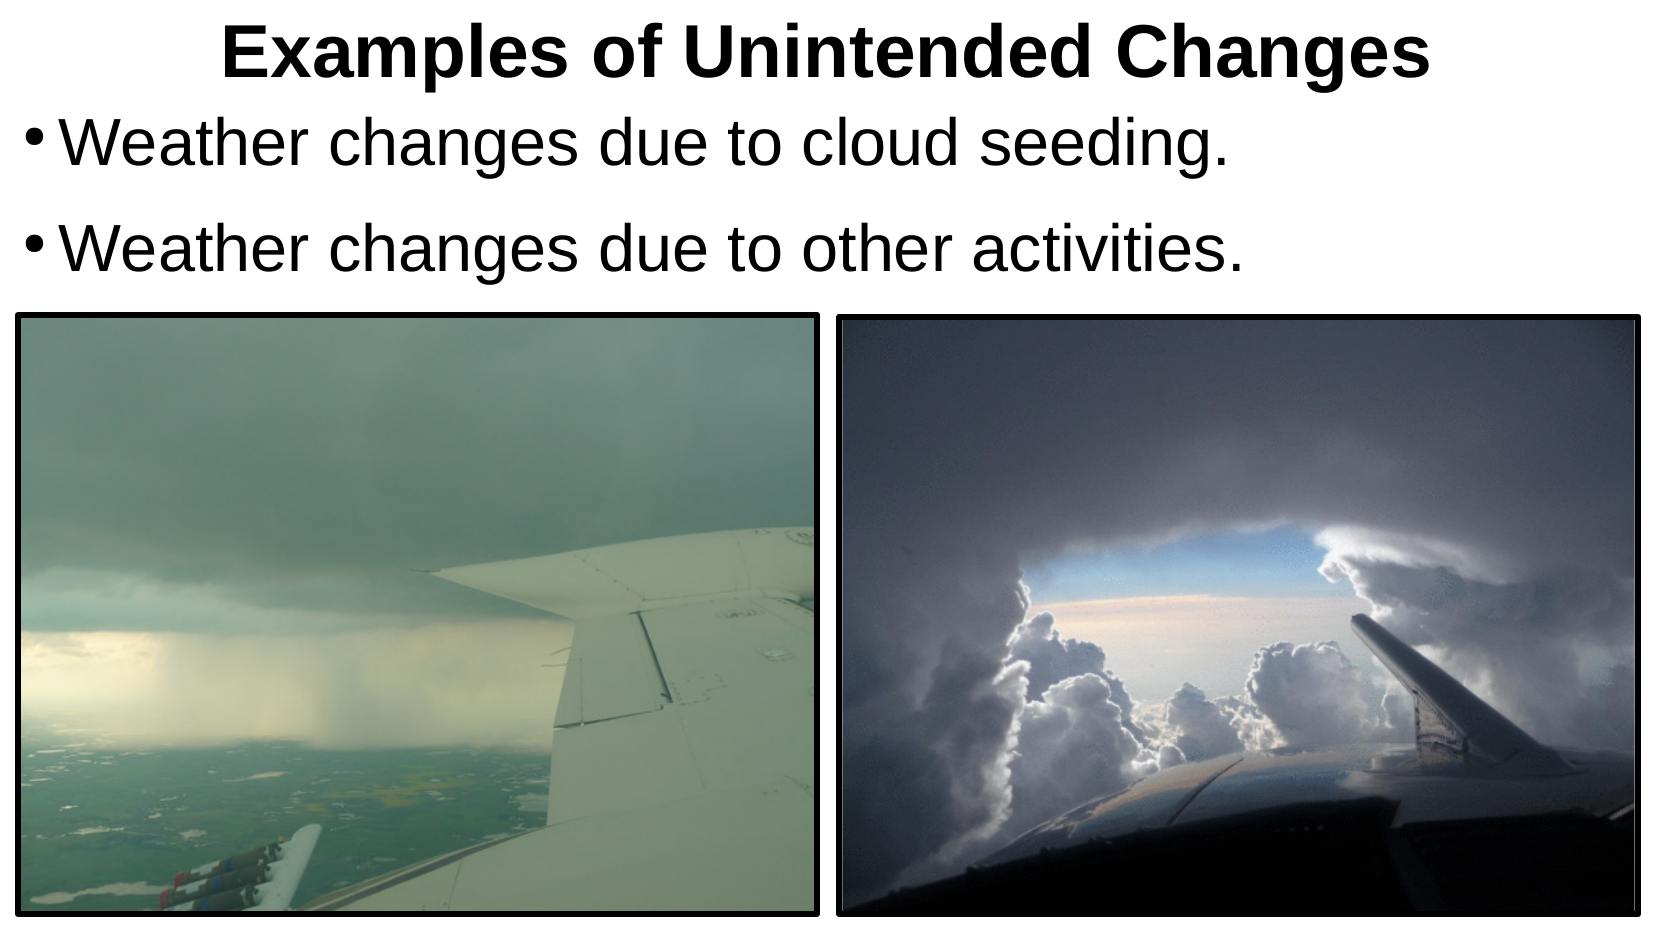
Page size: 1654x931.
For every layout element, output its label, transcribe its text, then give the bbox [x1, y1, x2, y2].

title Examples of Unintended Changes [0, 0, 1654, 106]
text_box Weather changes due to cloud seeding. Weather changes due to other activities. [7, 90, 1376, 303]
picture [20, 317, 814, 912]
picture [842, 319, 1636, 911]
